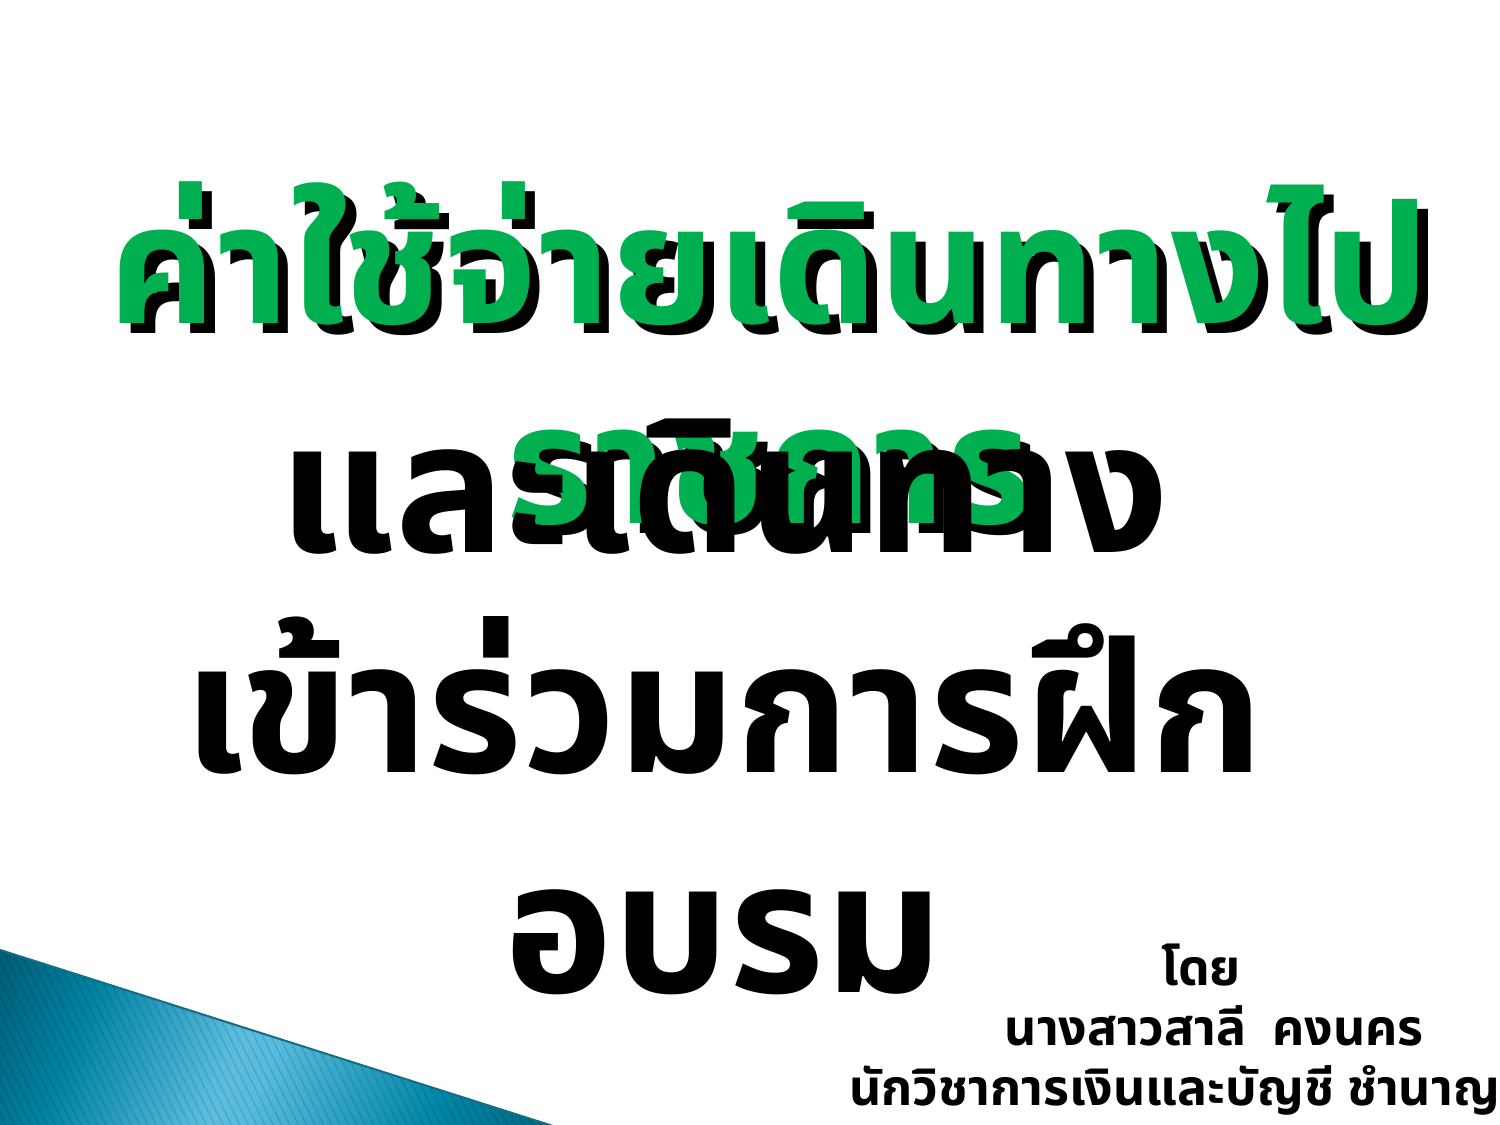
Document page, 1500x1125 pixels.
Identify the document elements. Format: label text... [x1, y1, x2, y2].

text_box และเดินทางเข้าร่วมการฝึกอบรม [148, 362, 1301, 1036]
text_box โดย นางสาวสาลี คงนคร นักวิชาการเงินและบัญชี ชำนาญการ [834, 928, 1500, 1123]
text_box ค่าใช้จ่ายเดินทางไปราชการ [41, 149, 1500, 564]
